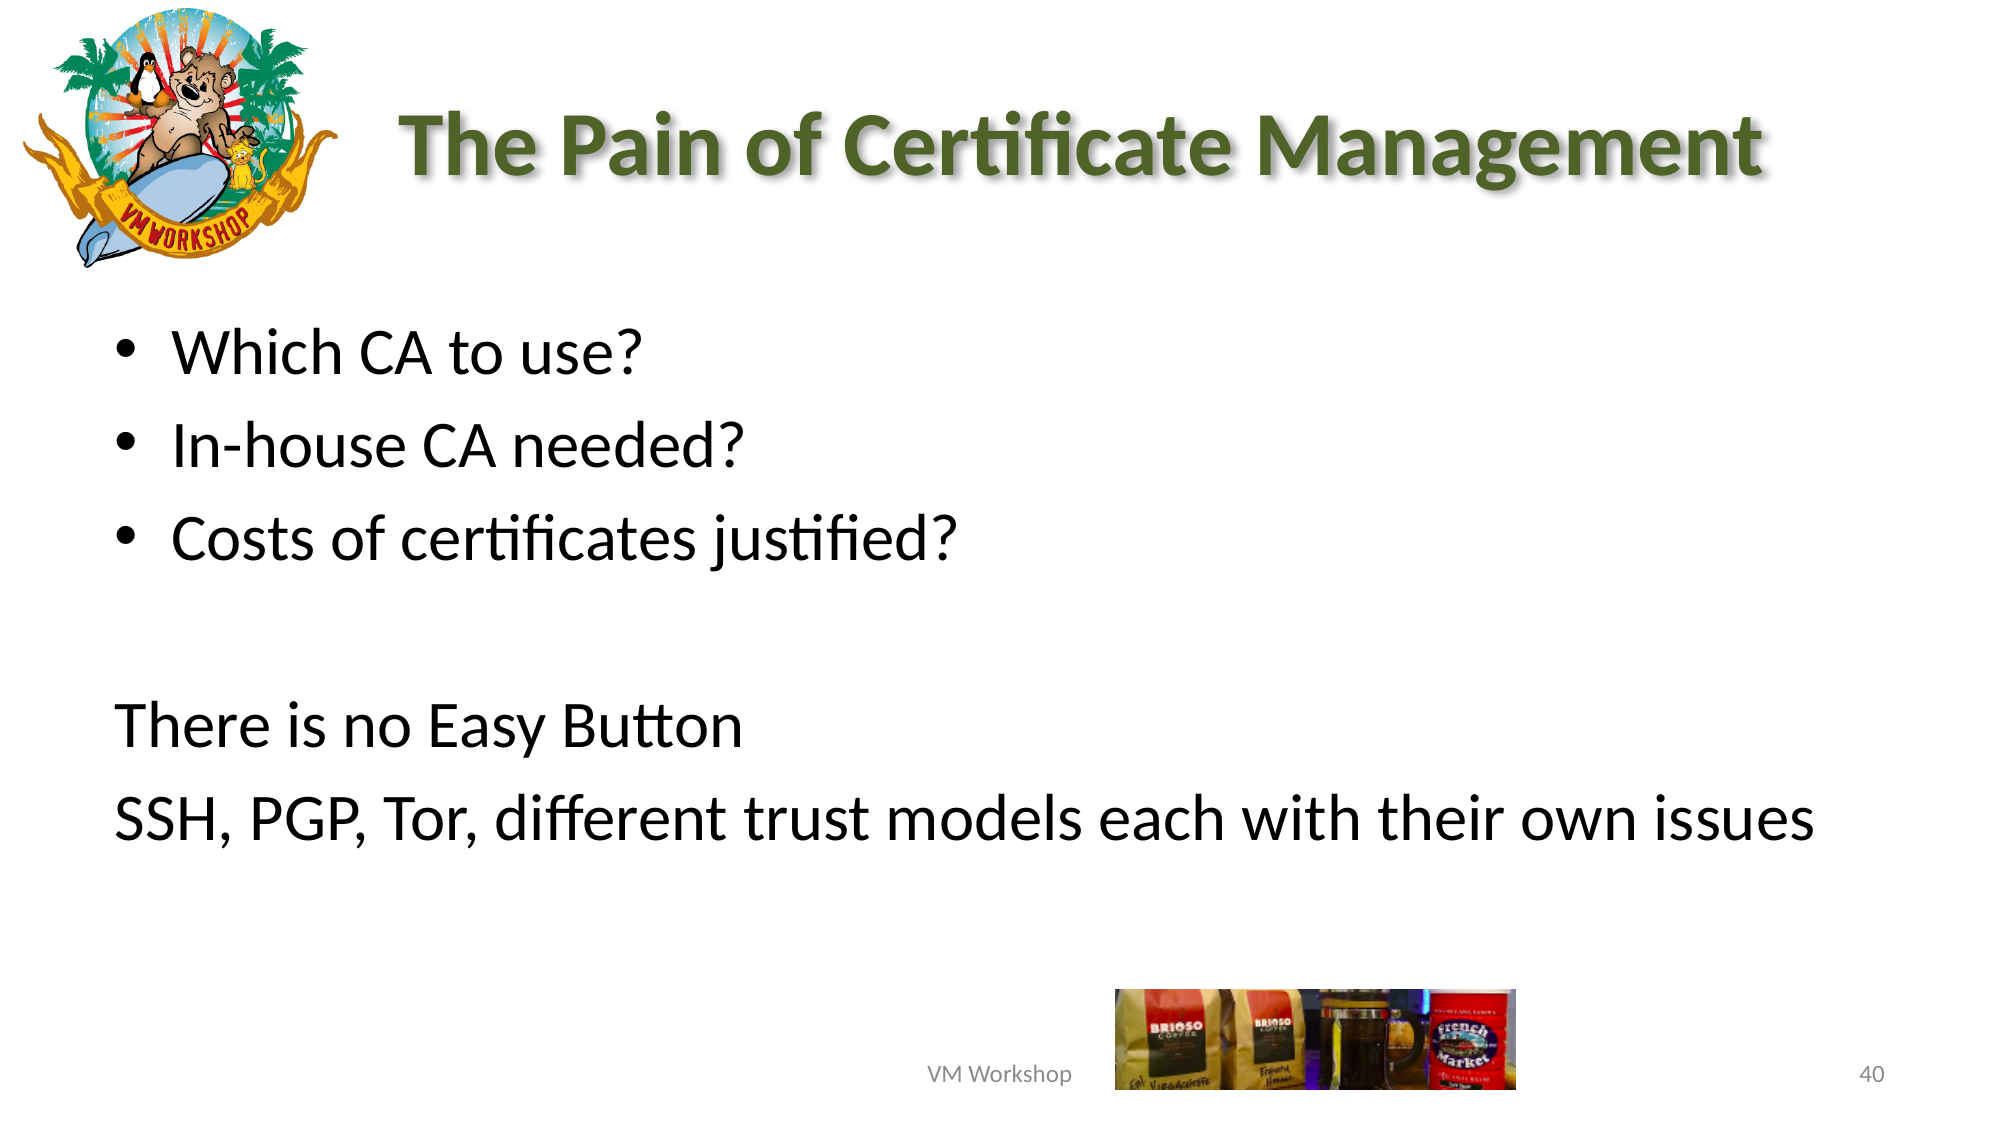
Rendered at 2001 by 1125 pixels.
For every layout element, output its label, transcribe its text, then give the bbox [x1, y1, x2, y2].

list Which CA to use? In-house CA needed? Costs of certificates justified? There is no Easy Button SSH, PGP, Tor, different trust models each with their own issues [99, 299, 1900, 1004]
title The Pain of Certificate Management [383, 45, 1913, 233]
picture [23, 8, 338, 269]
picture [1115, 1004, 1516, 1090]
